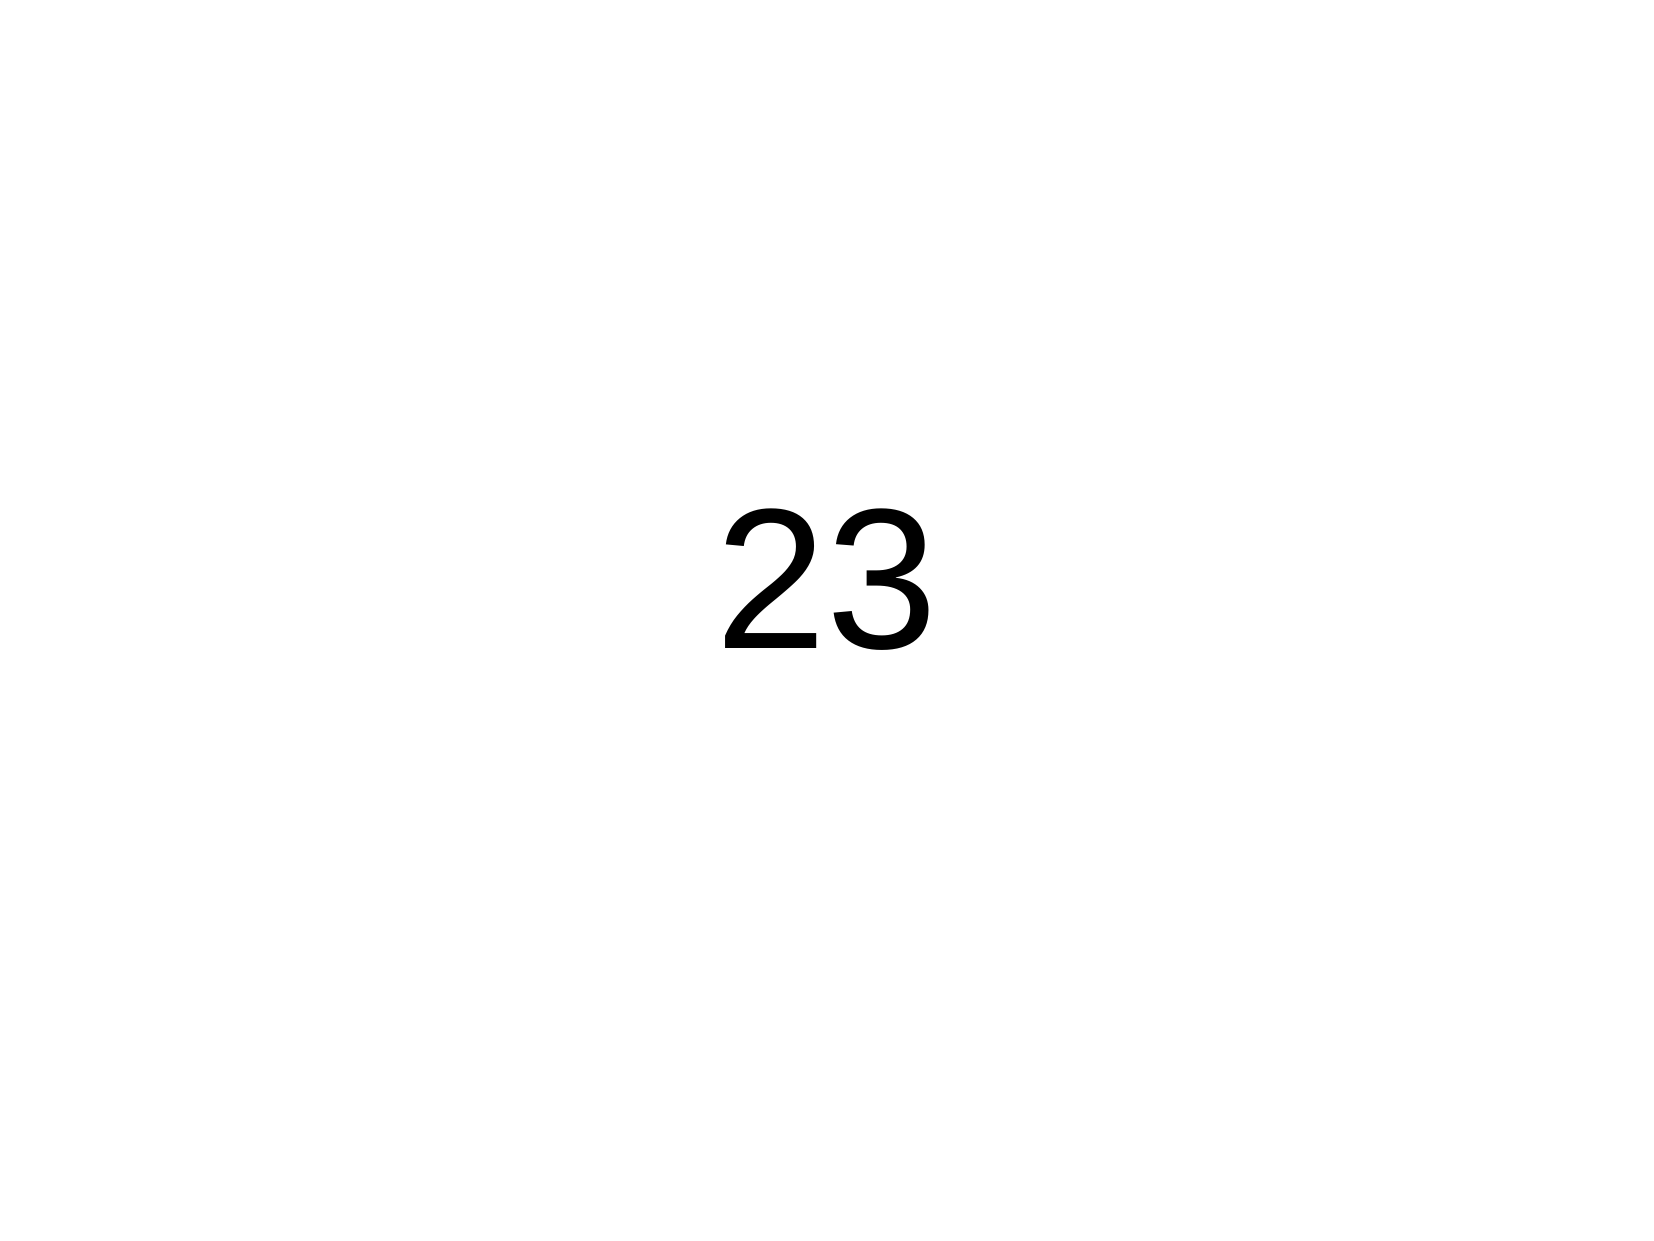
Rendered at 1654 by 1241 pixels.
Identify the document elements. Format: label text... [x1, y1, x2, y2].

subtitle 23 [82, 49, 1571, 1109]
